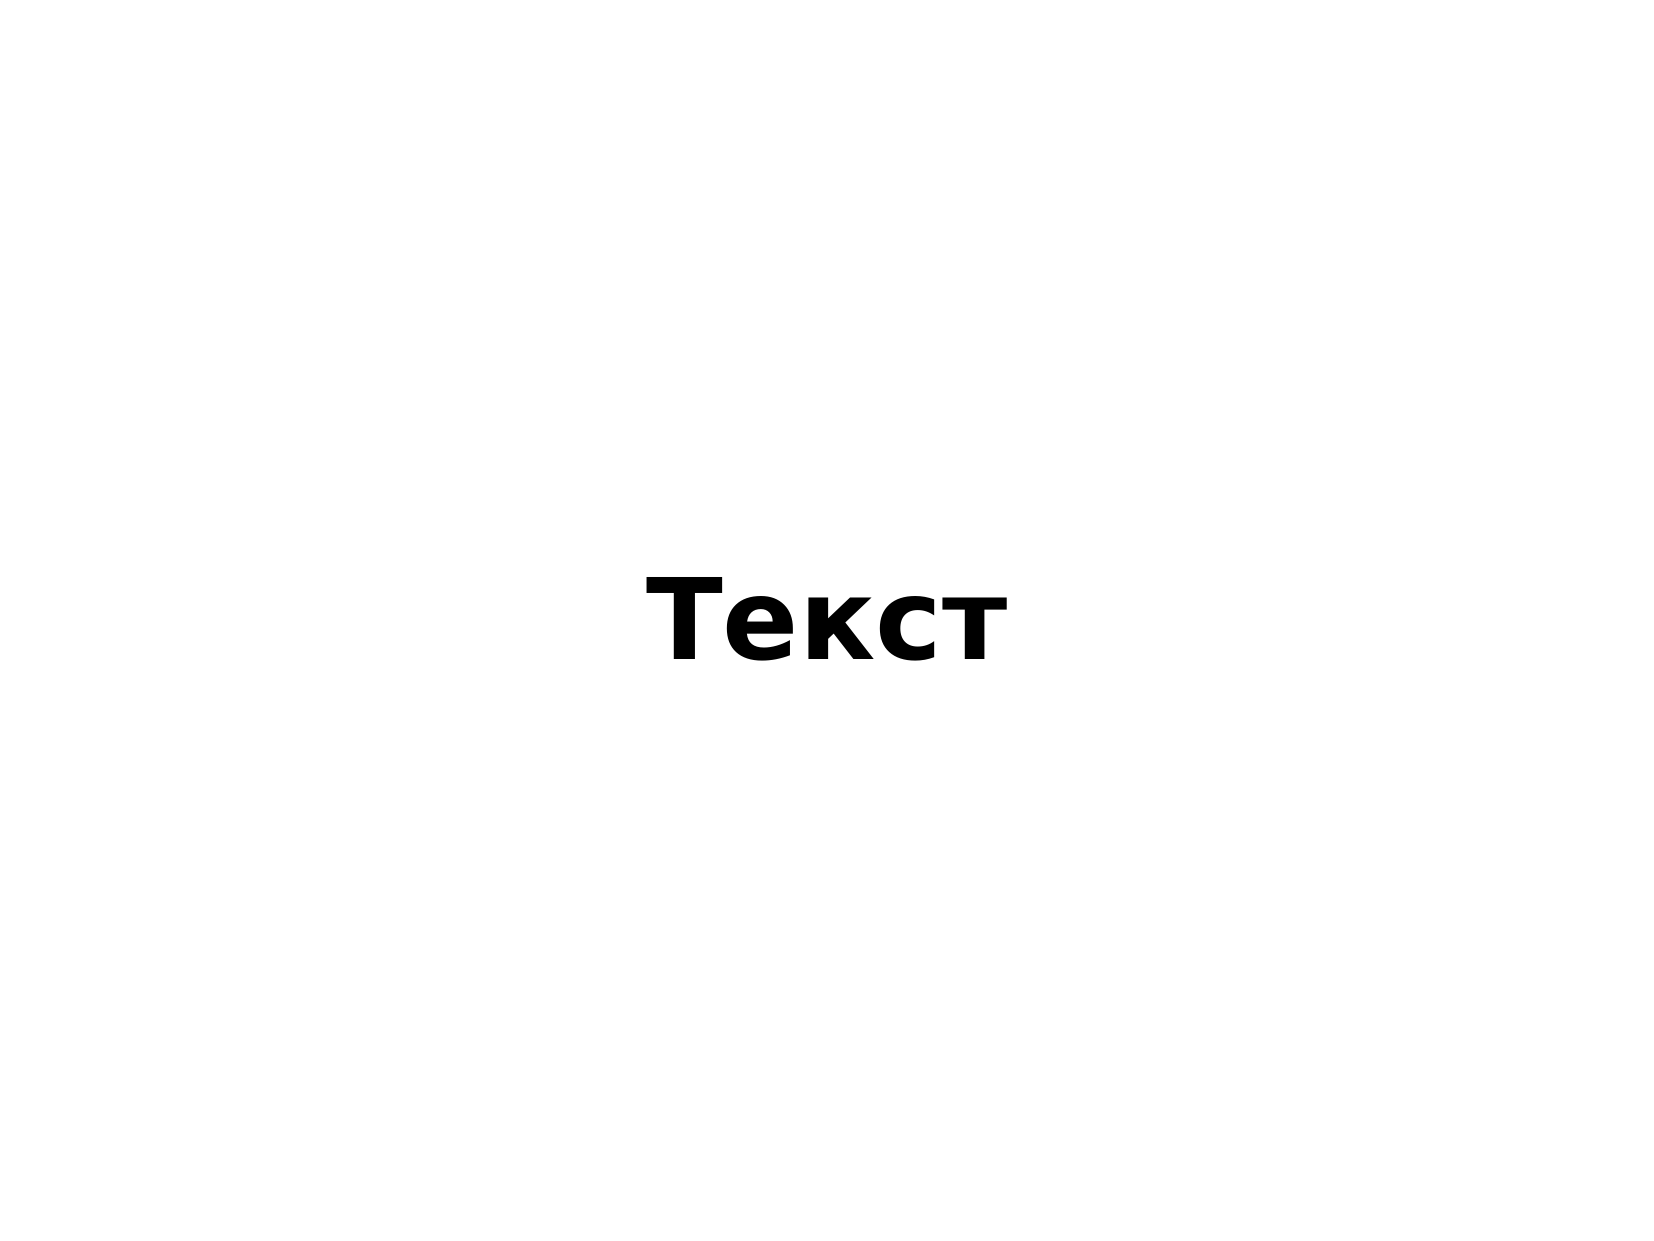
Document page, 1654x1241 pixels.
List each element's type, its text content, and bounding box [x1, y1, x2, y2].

subtitle Текст [0, 0, 1654, 1241]
